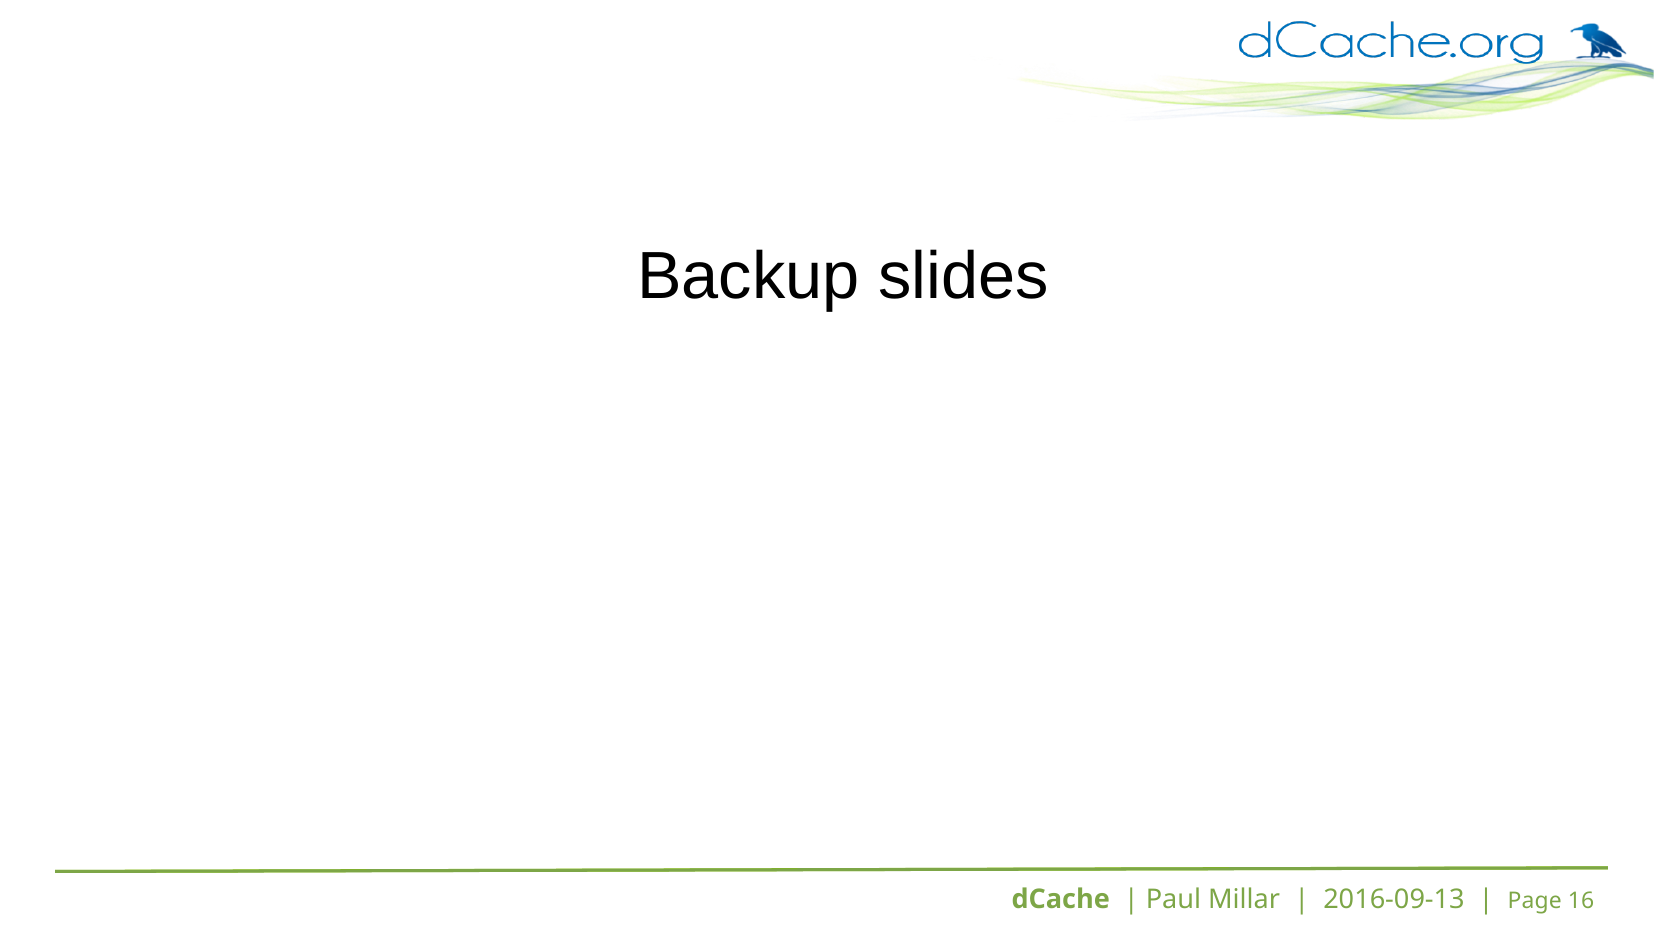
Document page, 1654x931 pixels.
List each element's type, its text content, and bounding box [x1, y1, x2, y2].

picture [956, 12, 1654, 127]
subtitle Backup slides [82, 118, 1605, 432]
